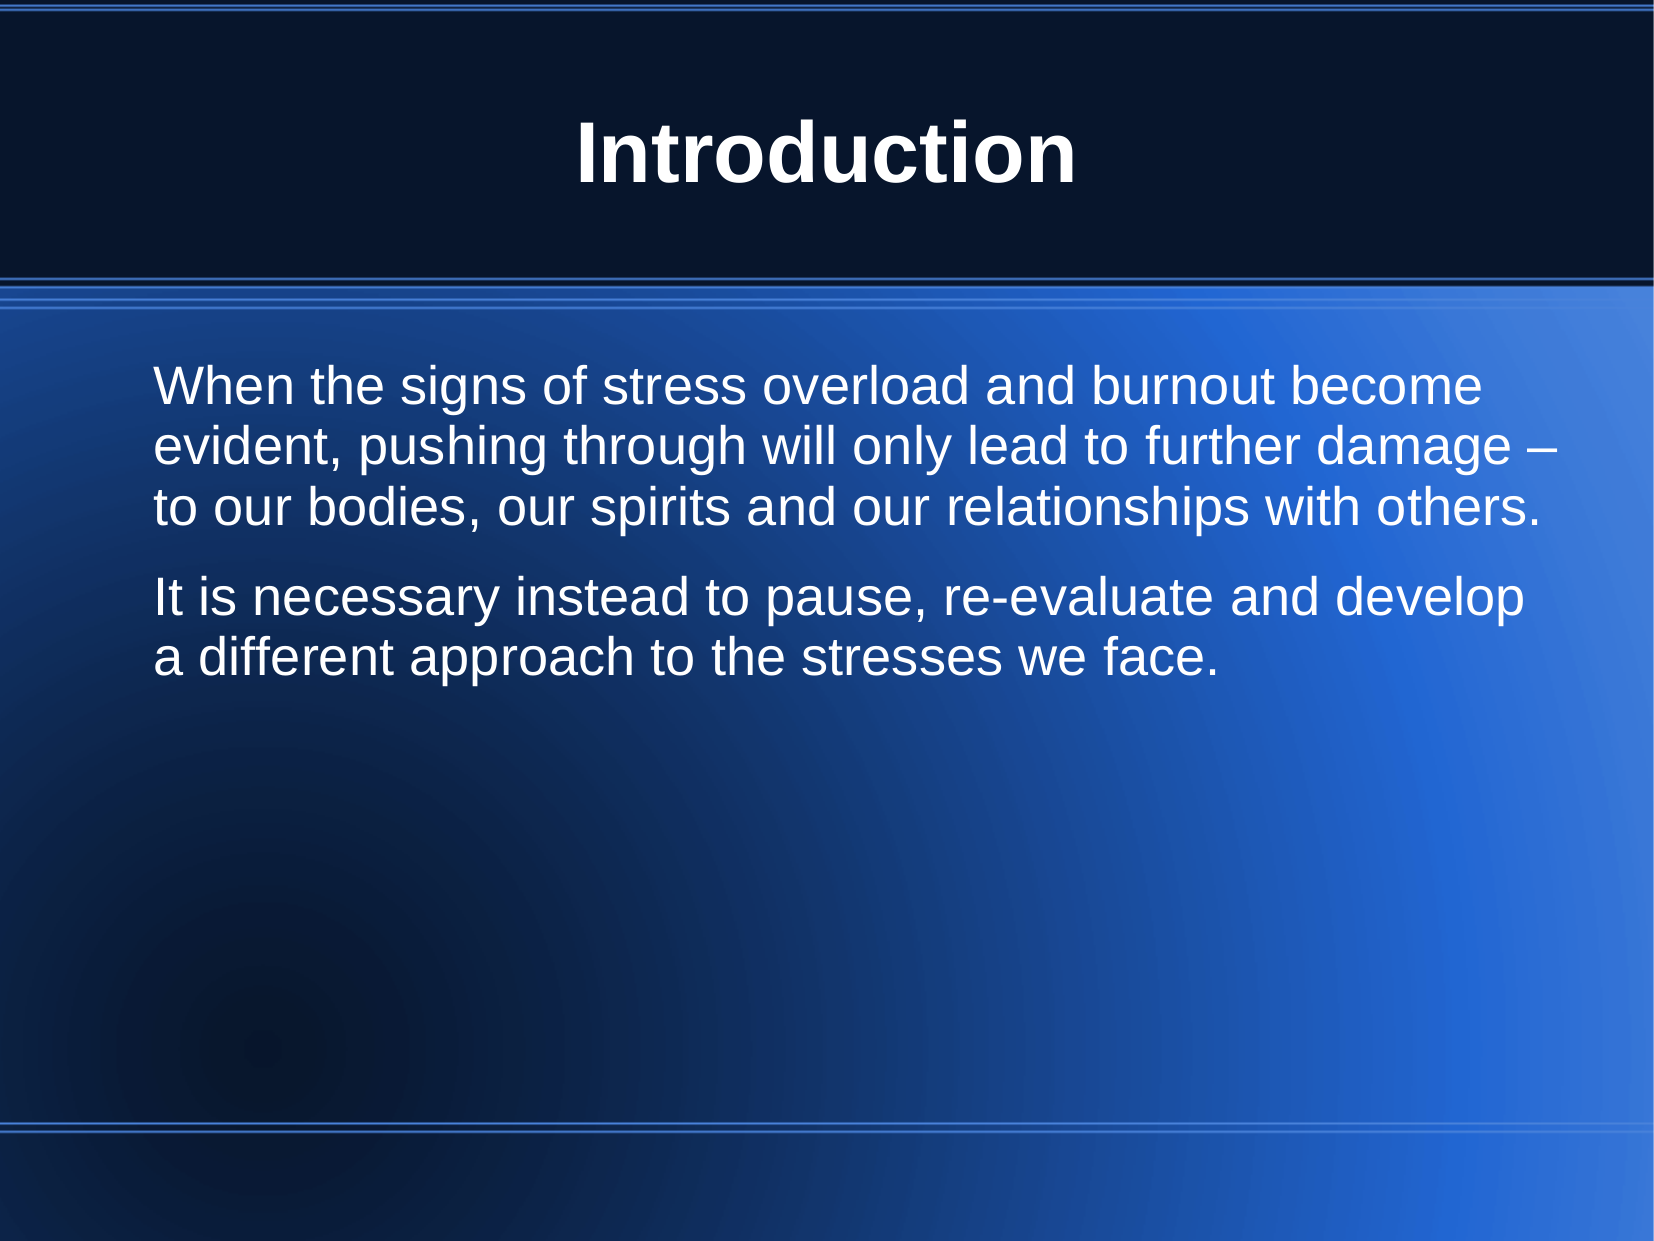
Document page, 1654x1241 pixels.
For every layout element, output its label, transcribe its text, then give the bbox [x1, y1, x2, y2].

list When the signs of stress overload and burnout become evident, pushing through will only lead to further damage – to our bodies, our spirits and our relationships with others. It is necessary instead to pause, re-evaluate and develop a different approach to the stresses we face. [82, 355, 1571, 1058]
picture [0, 0, 1654, 1241]
title Introduction [82, 49, 1571, 257]
